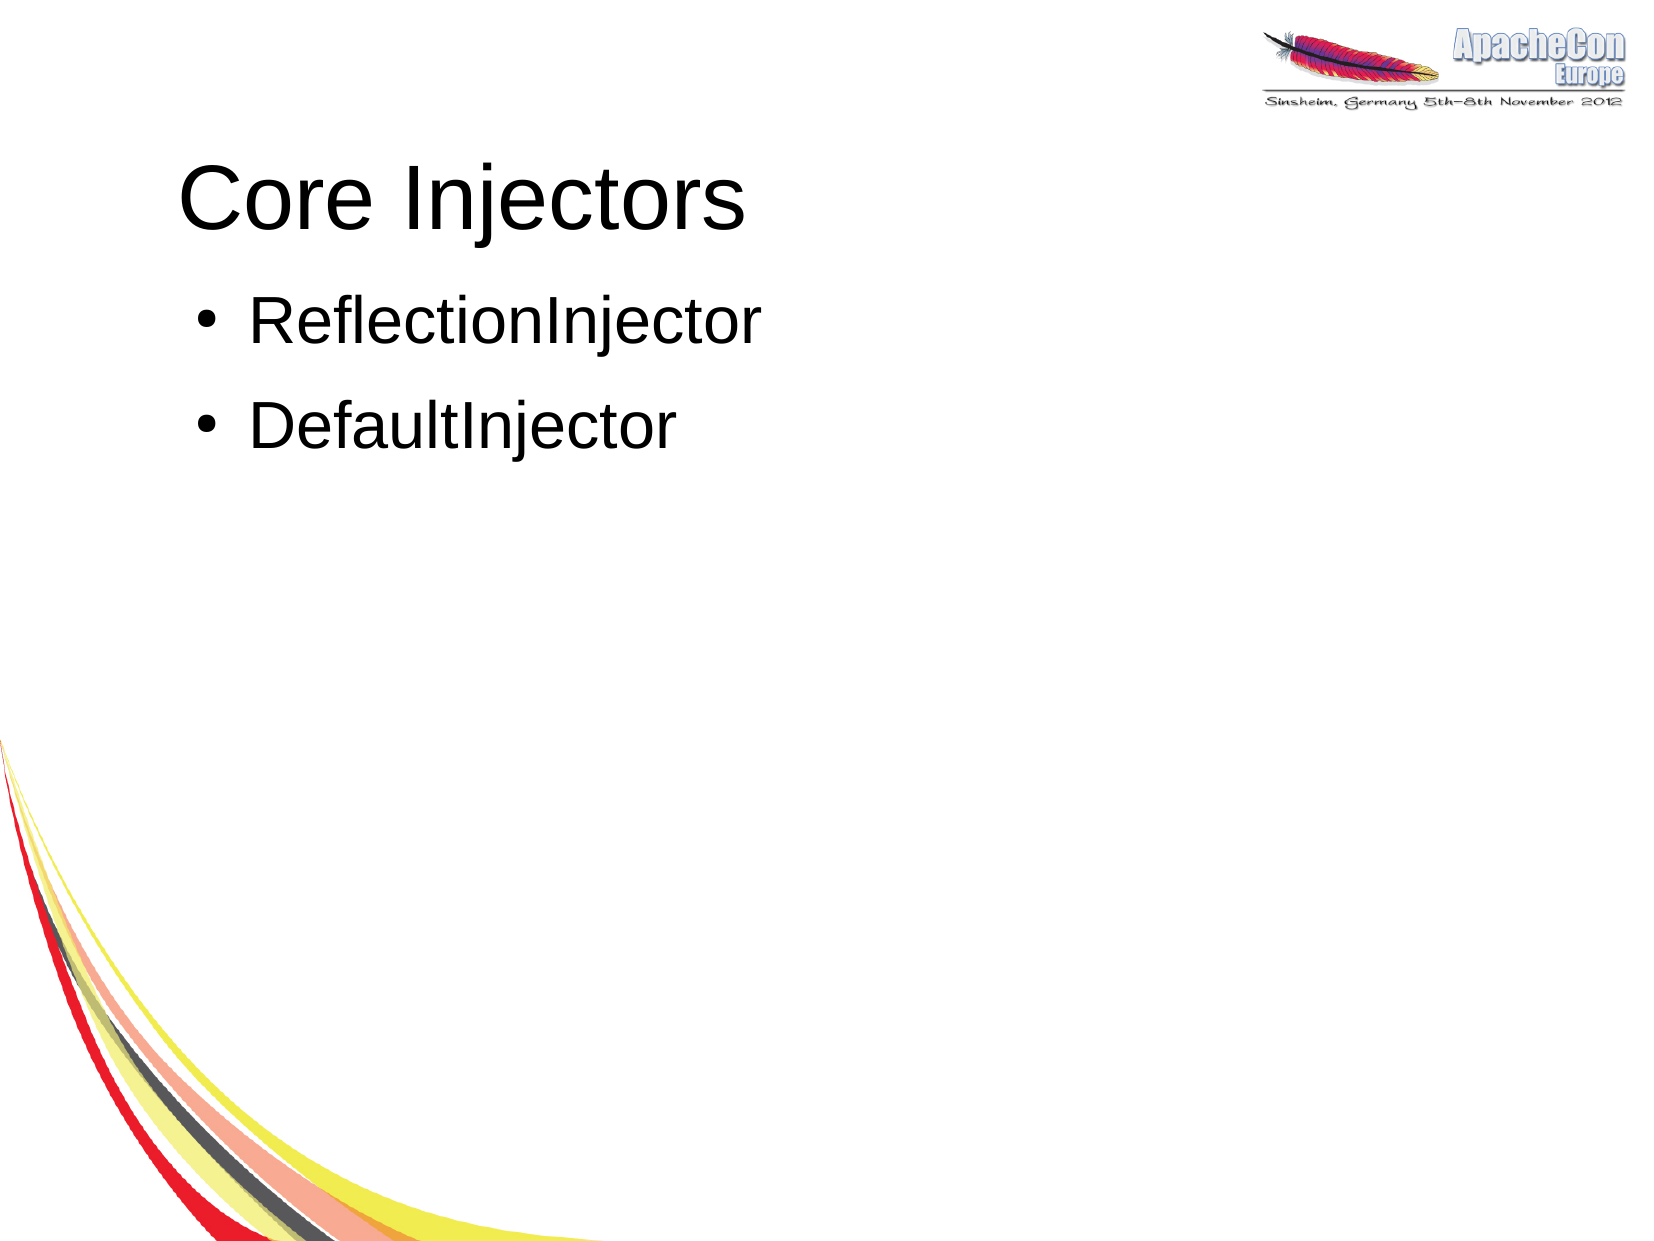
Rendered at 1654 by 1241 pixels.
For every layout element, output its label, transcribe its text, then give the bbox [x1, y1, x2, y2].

list ReflectionInjector DefaultInjector [177, 283, 1536, 1004]
picture [0, 0, 1654, 1241]
title Core Injectors [177, 141, 1536, 254]
